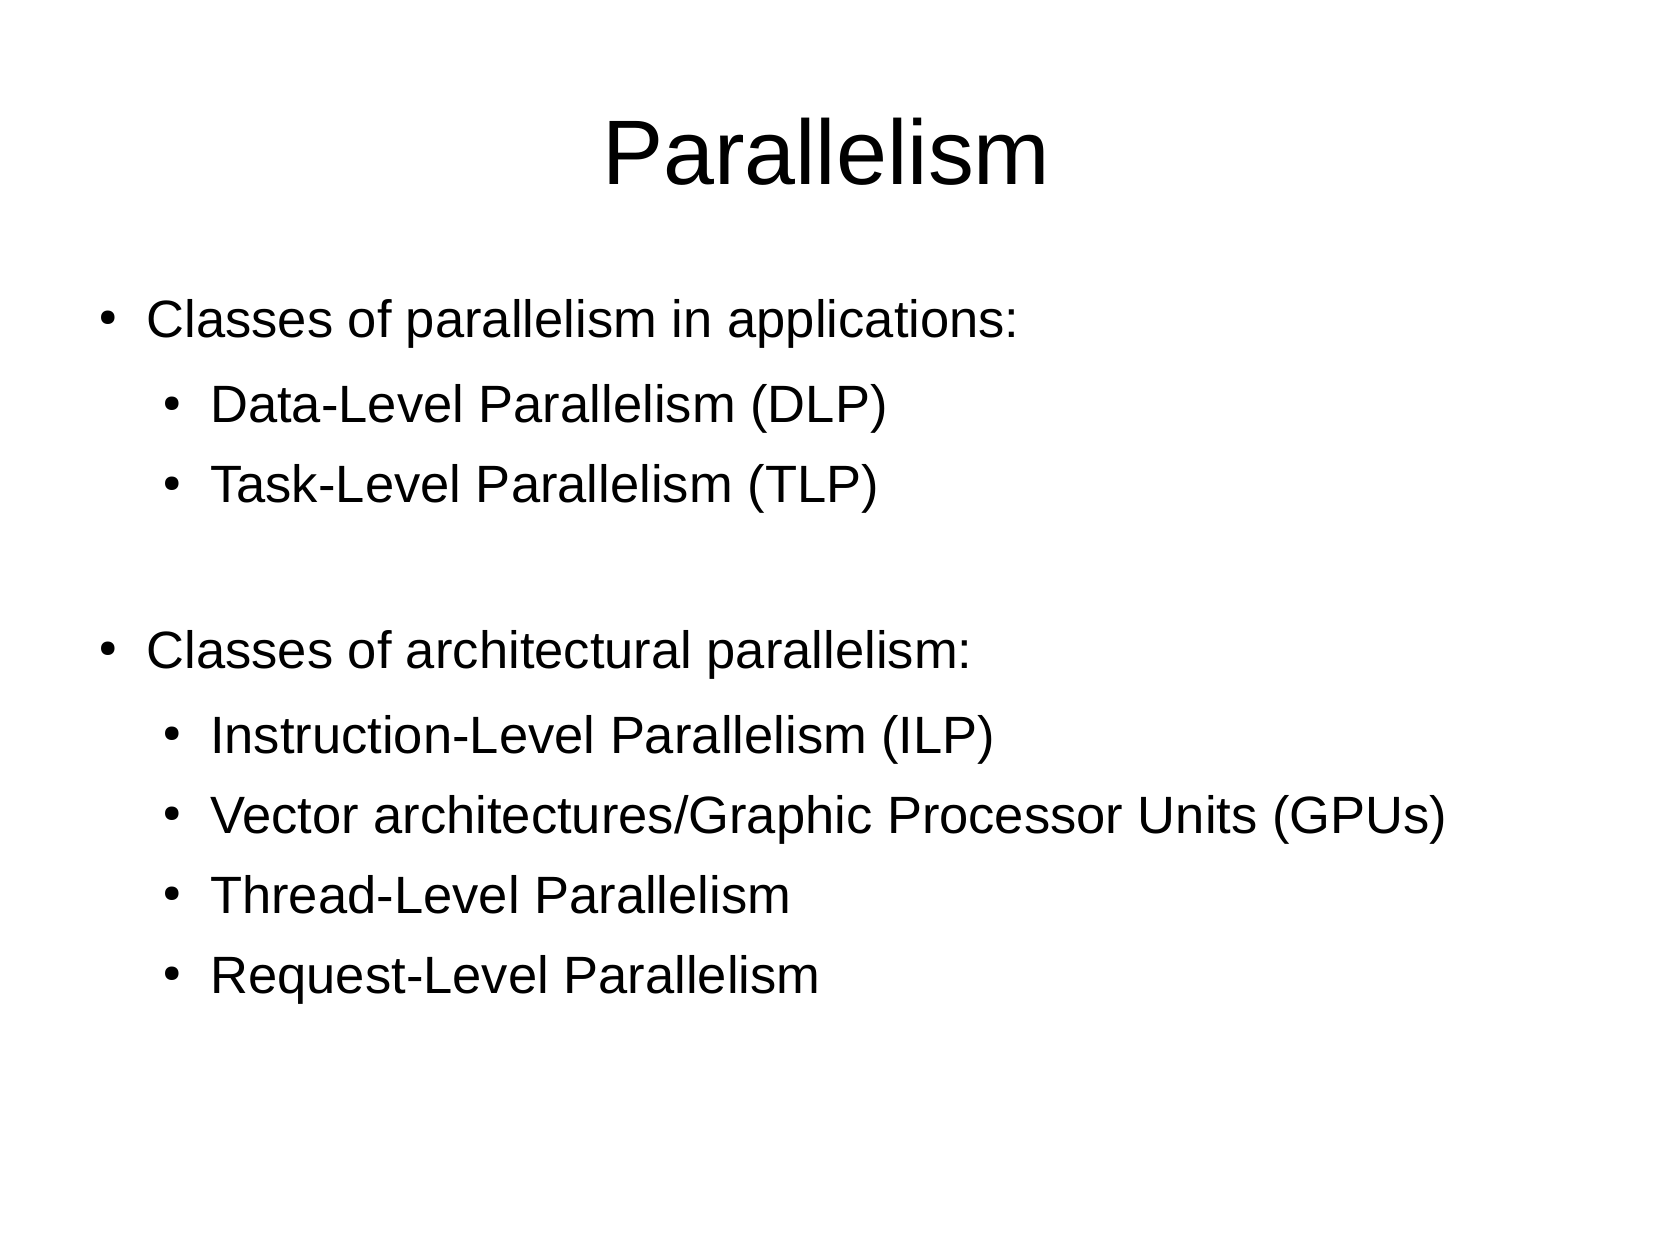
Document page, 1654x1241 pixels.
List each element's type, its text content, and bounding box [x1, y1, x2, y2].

title Parallelism [82, 49, 1571, 257]
list Classes of parallelism in applications: Data-Level Parallelism (DLP) Task-Level Parallelism (TLP) Classes of architectural parallelism: Instruction-Level Parallelism (ILP) Vector architectures/Graphic Processor Units (GPUs) Thread-Level Parallelism Request-Level Parallelism [82, 290, 1571, 1010]
